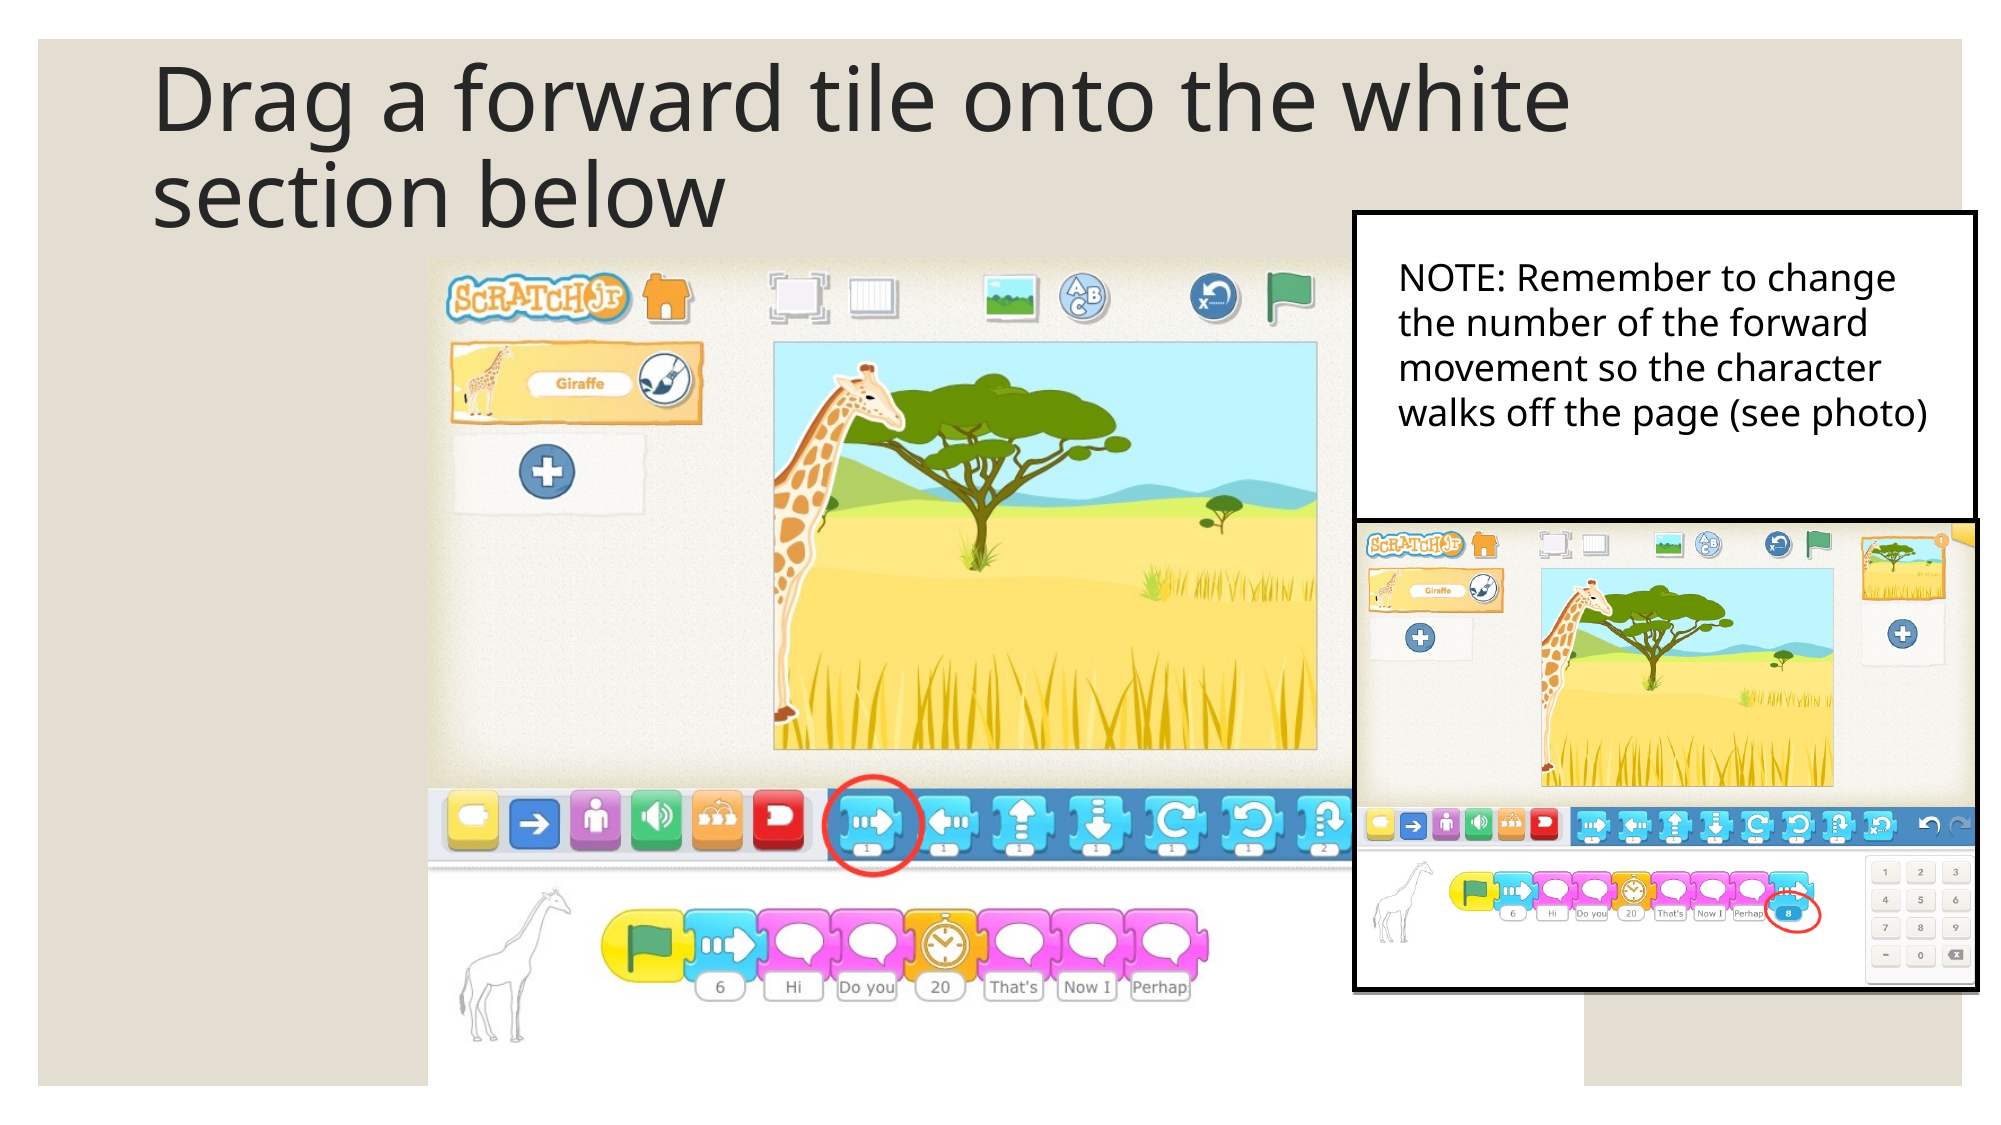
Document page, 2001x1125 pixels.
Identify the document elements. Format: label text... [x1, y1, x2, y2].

text_box NOTE: Remember to change the number of the forward movement so the character walks off the page (see photo) [1383, 246, 1947, 490]
picture [1356, 523, 1976, 987]
picture [428, 258, 1584, 1125]
title Drag a forward tile onto the white section below [136, 37, 1876, 263]
text_box [1354, 213, 1975, 518]
